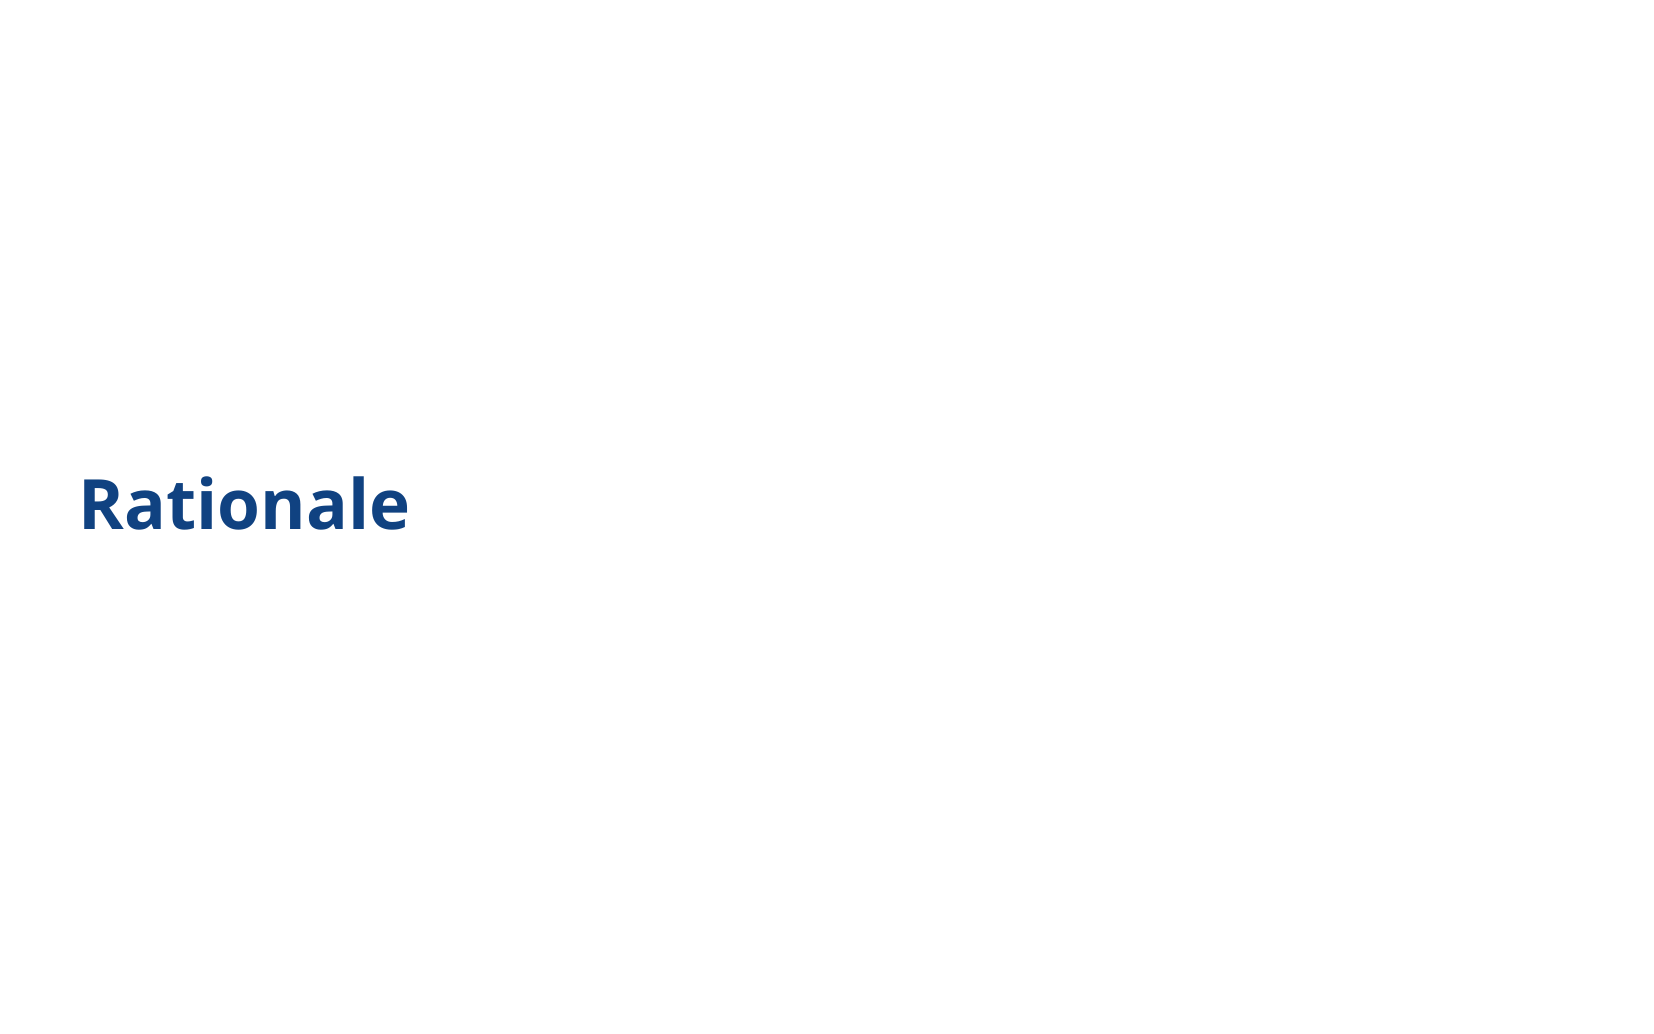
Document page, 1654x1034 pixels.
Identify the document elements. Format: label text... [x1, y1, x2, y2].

title Rationale [78, 427, 1547, 578]
